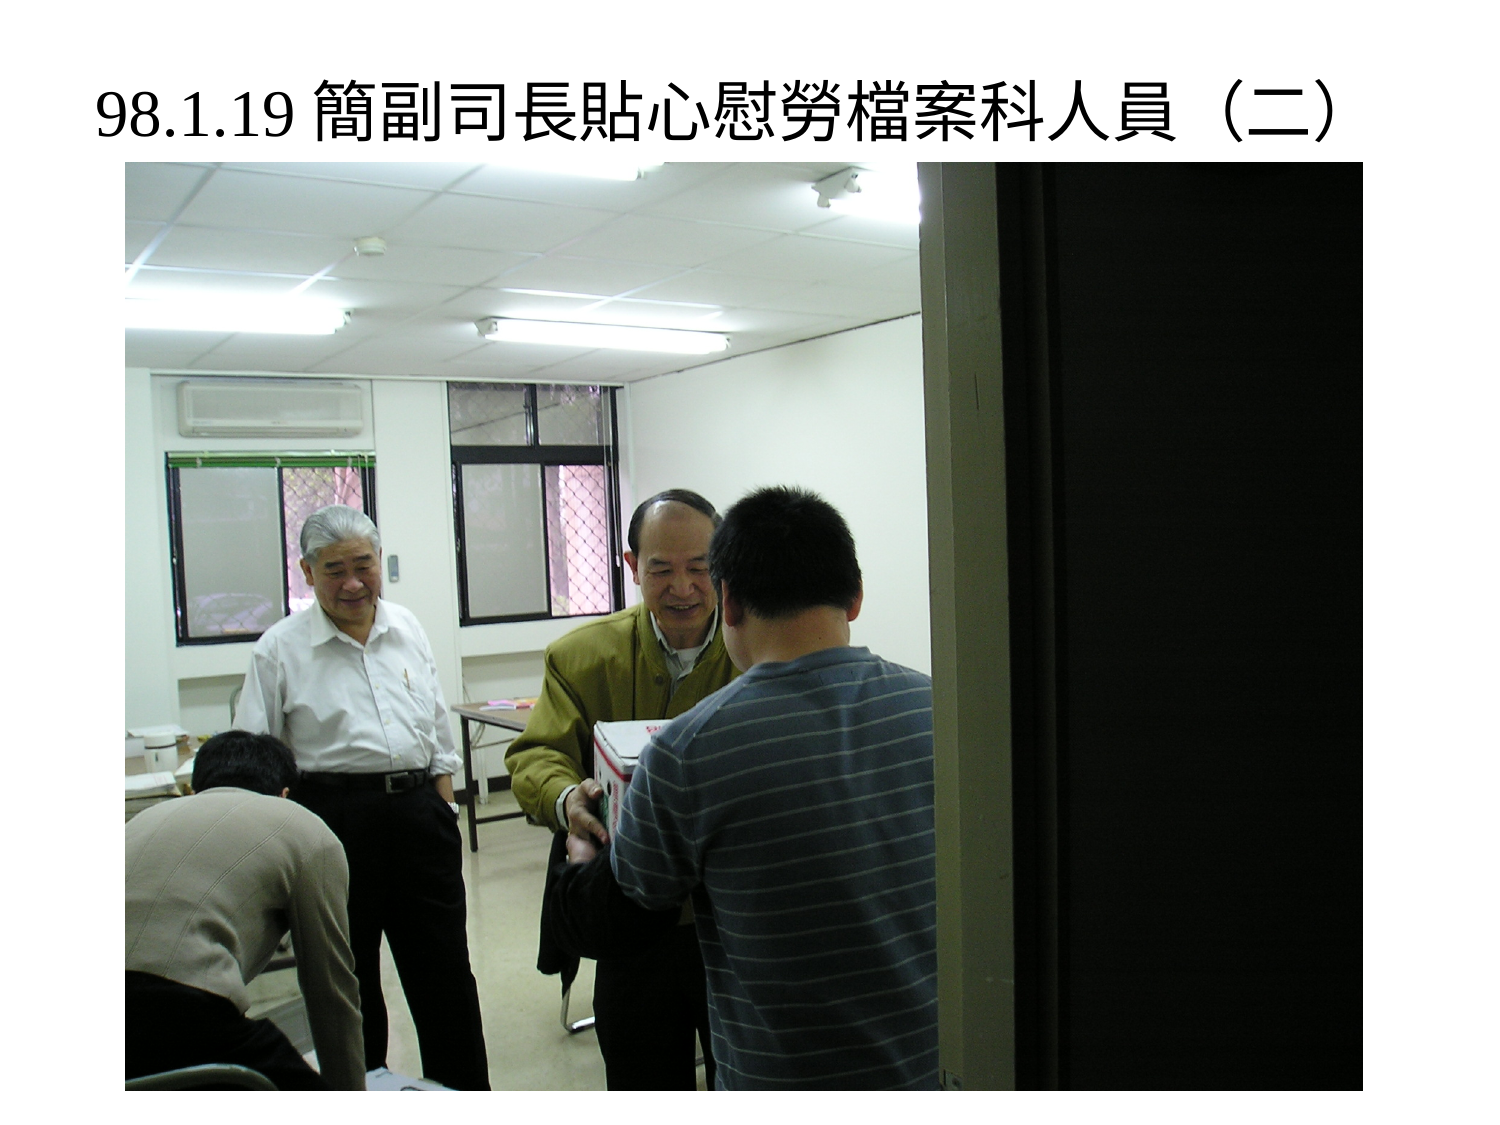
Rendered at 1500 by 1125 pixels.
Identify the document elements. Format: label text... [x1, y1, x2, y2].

picture [125, 162, 1363, 1091]
text_box 98.1.19簡副司長貼心慰勞檔案科人員（二） [74, 62, 1400, 200]
